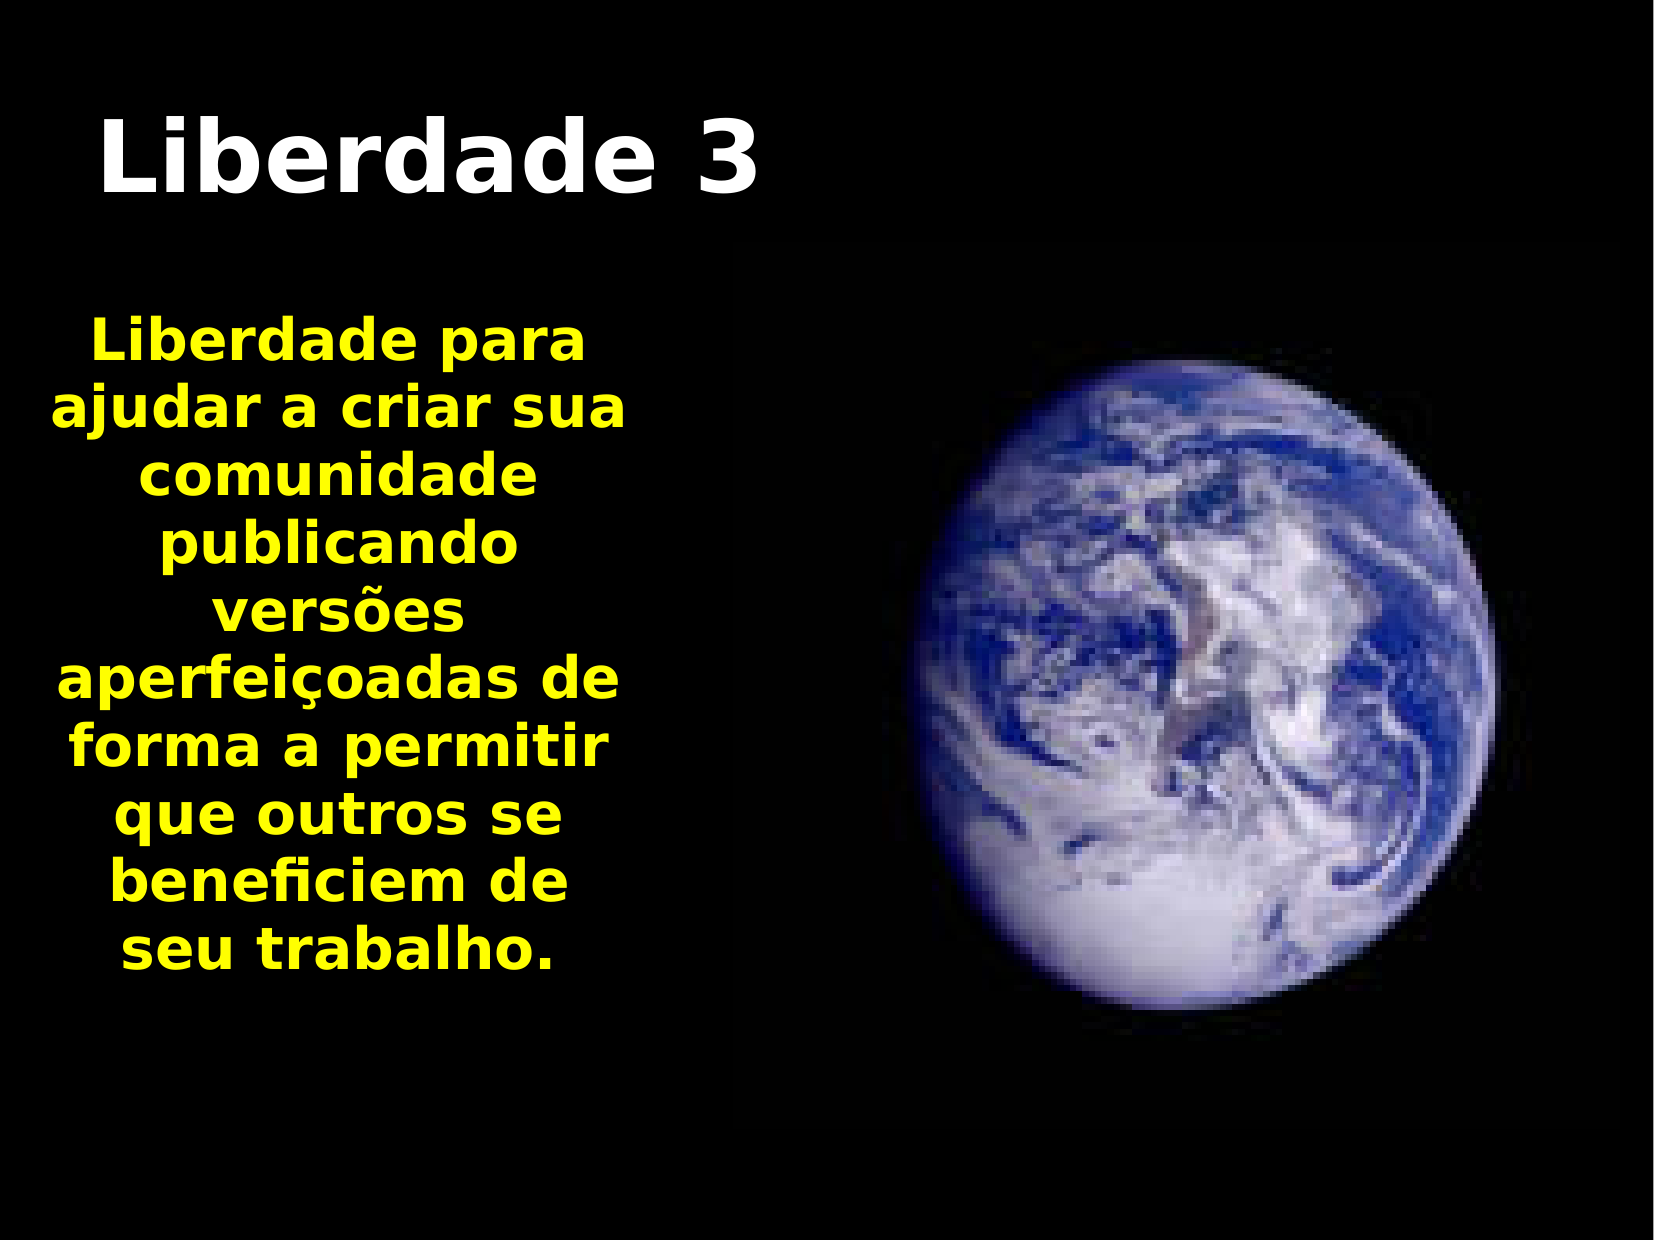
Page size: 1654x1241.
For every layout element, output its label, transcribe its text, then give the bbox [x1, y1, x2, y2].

picture [733, 242, 1620, 1129]
text_box Liberdade para ajudar a criar sua comunidade publicando versões aperfeiçoadas de forma a permitir que outros se beneficiem de seu trabalho. [50, 279, 628, 1011]
text_box Liberdade 3 [44, 28, 779, 288]
